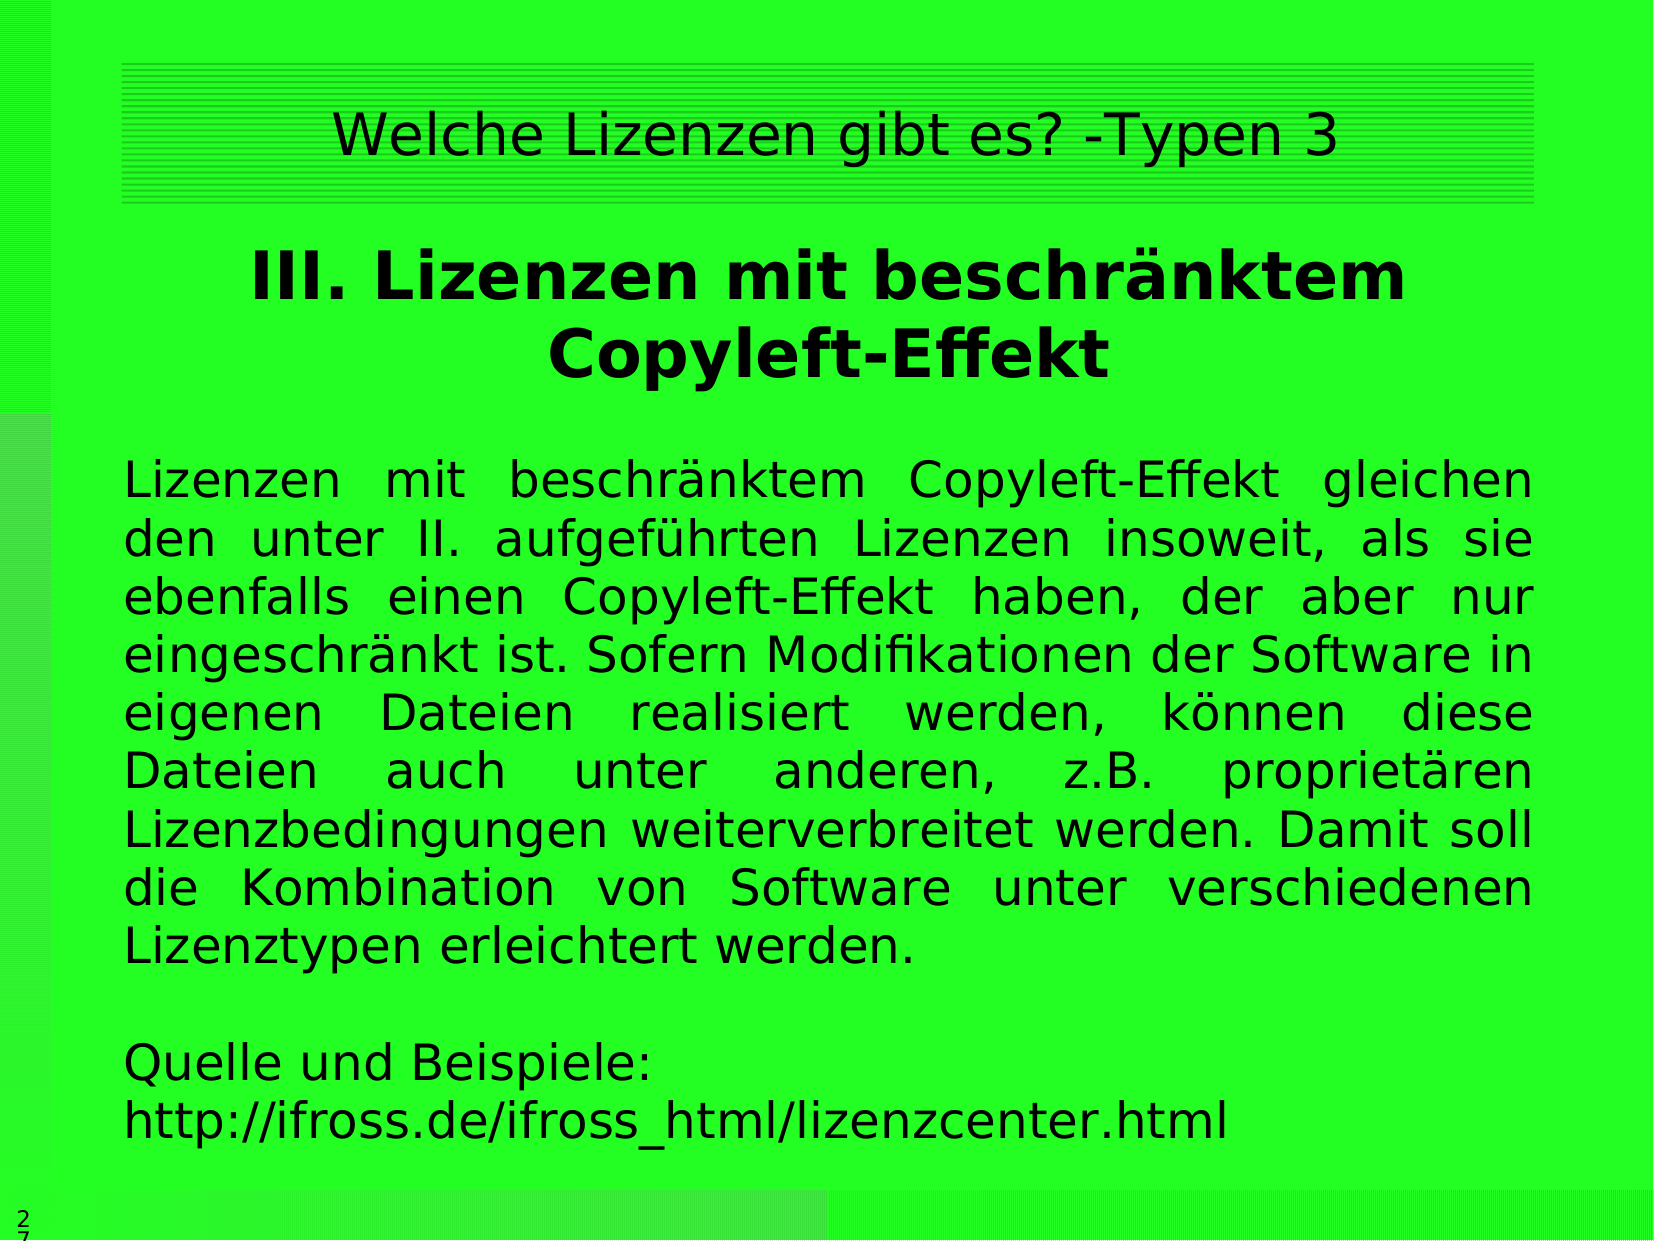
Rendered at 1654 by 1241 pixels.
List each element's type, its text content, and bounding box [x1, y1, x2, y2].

subtitle III. Lizenzen mit beschränktem Copyleft-Effekt Lizenzen mit beschränktem Copyleft-Effekt gleichen den unter II. aufgeführten Lizenzen insoweit, als sie ebenfalls einen Copyleft-Effekt haben, der aber nur eingeschränkt ist. Sofern Modifikationen der Software in eigenen Dateien realisiert werden, können diese Dateien auch unter anderen, z.B. proprietären Lizenzbedingungen weiterverbreitet werden. Damit soll die Kombination von Software unter verschiedenen Lizenztypen erleichtert werden. Quelle und Beispiele: http://ifross.de/ifross_html/lizenzcenter.html [123, 206, 1536, 1182]
title Welche Lizenzen gibt es? -Typen 3 [151, 64, 1503, 206]
